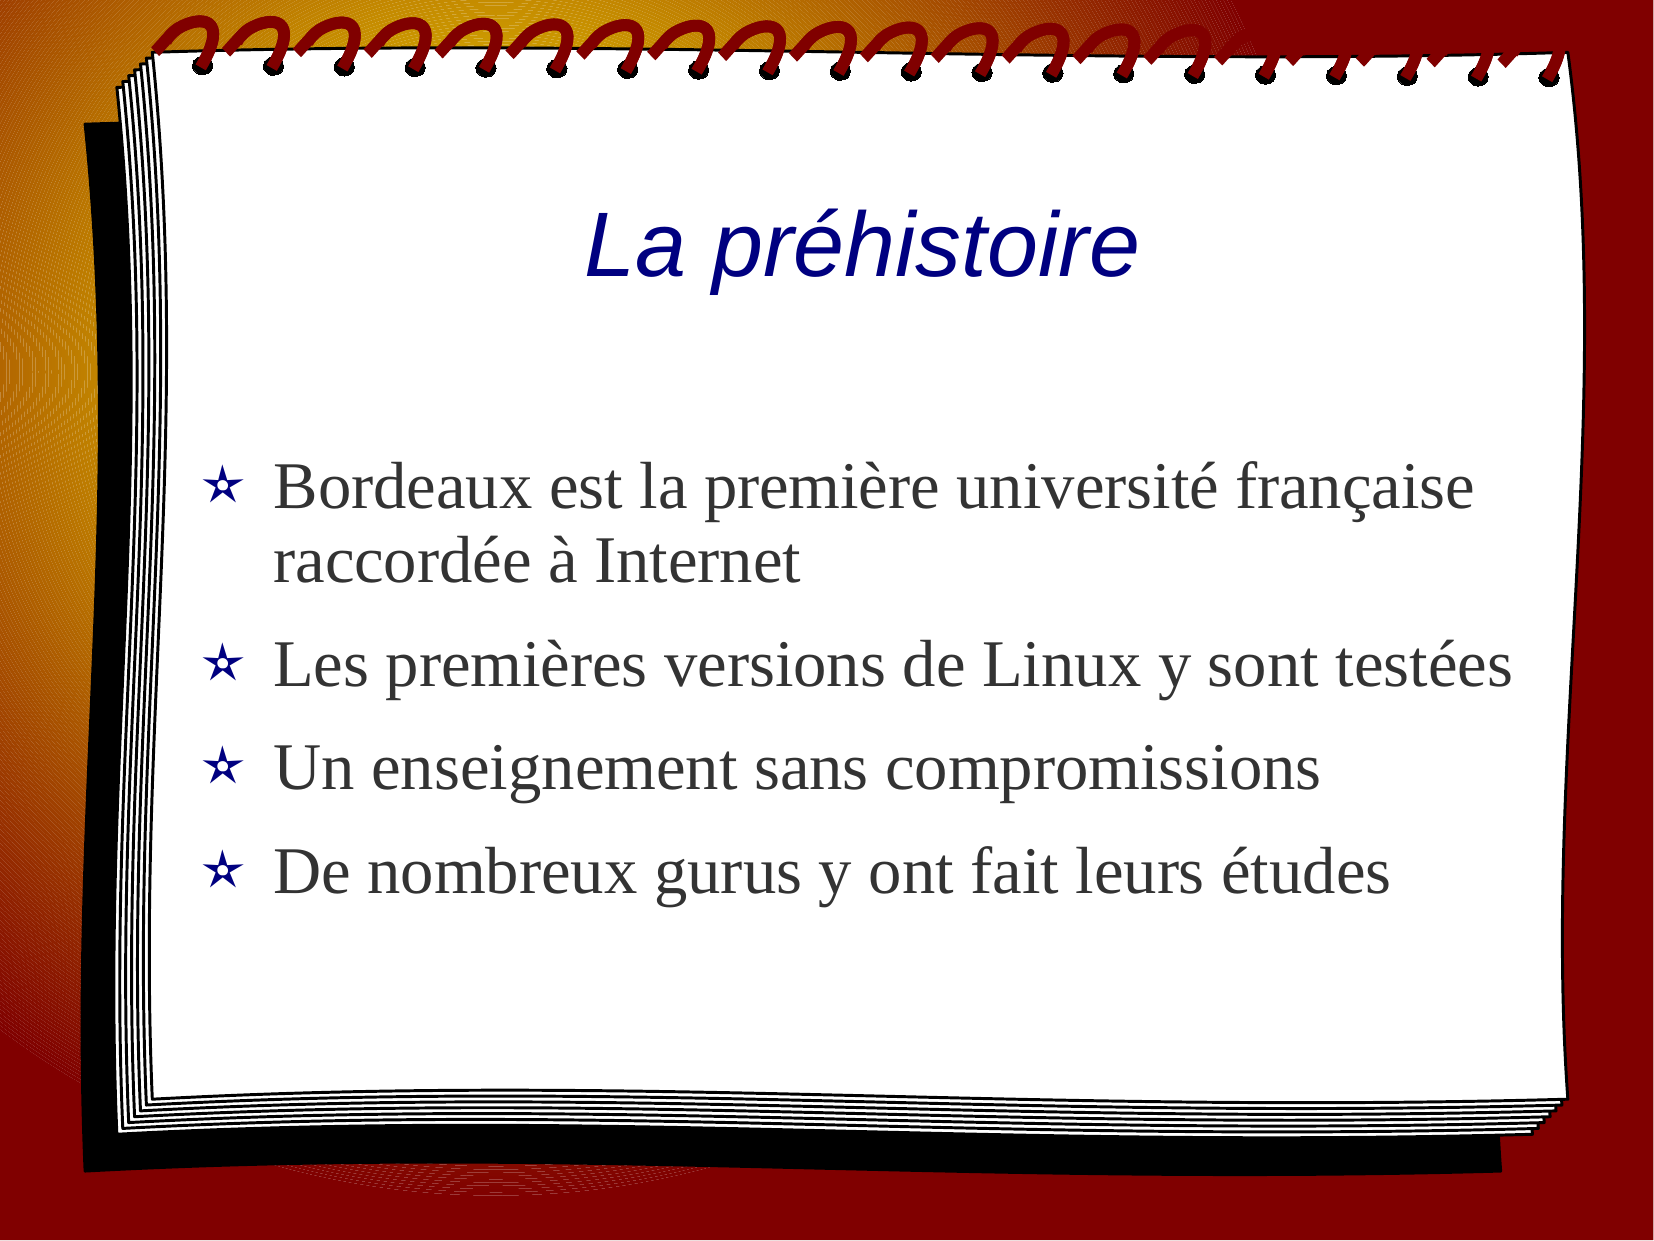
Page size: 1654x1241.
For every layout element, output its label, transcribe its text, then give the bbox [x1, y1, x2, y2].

list Bordeaux est la première université française raccordée à Internet Les premières versions de Linux y sont testées Un enseignement sans compromissions De nombreux gurus y ont fait leurs études [190, 448, 1548, 1047]
title La préhistoire [215, 143, 1511, 346]
